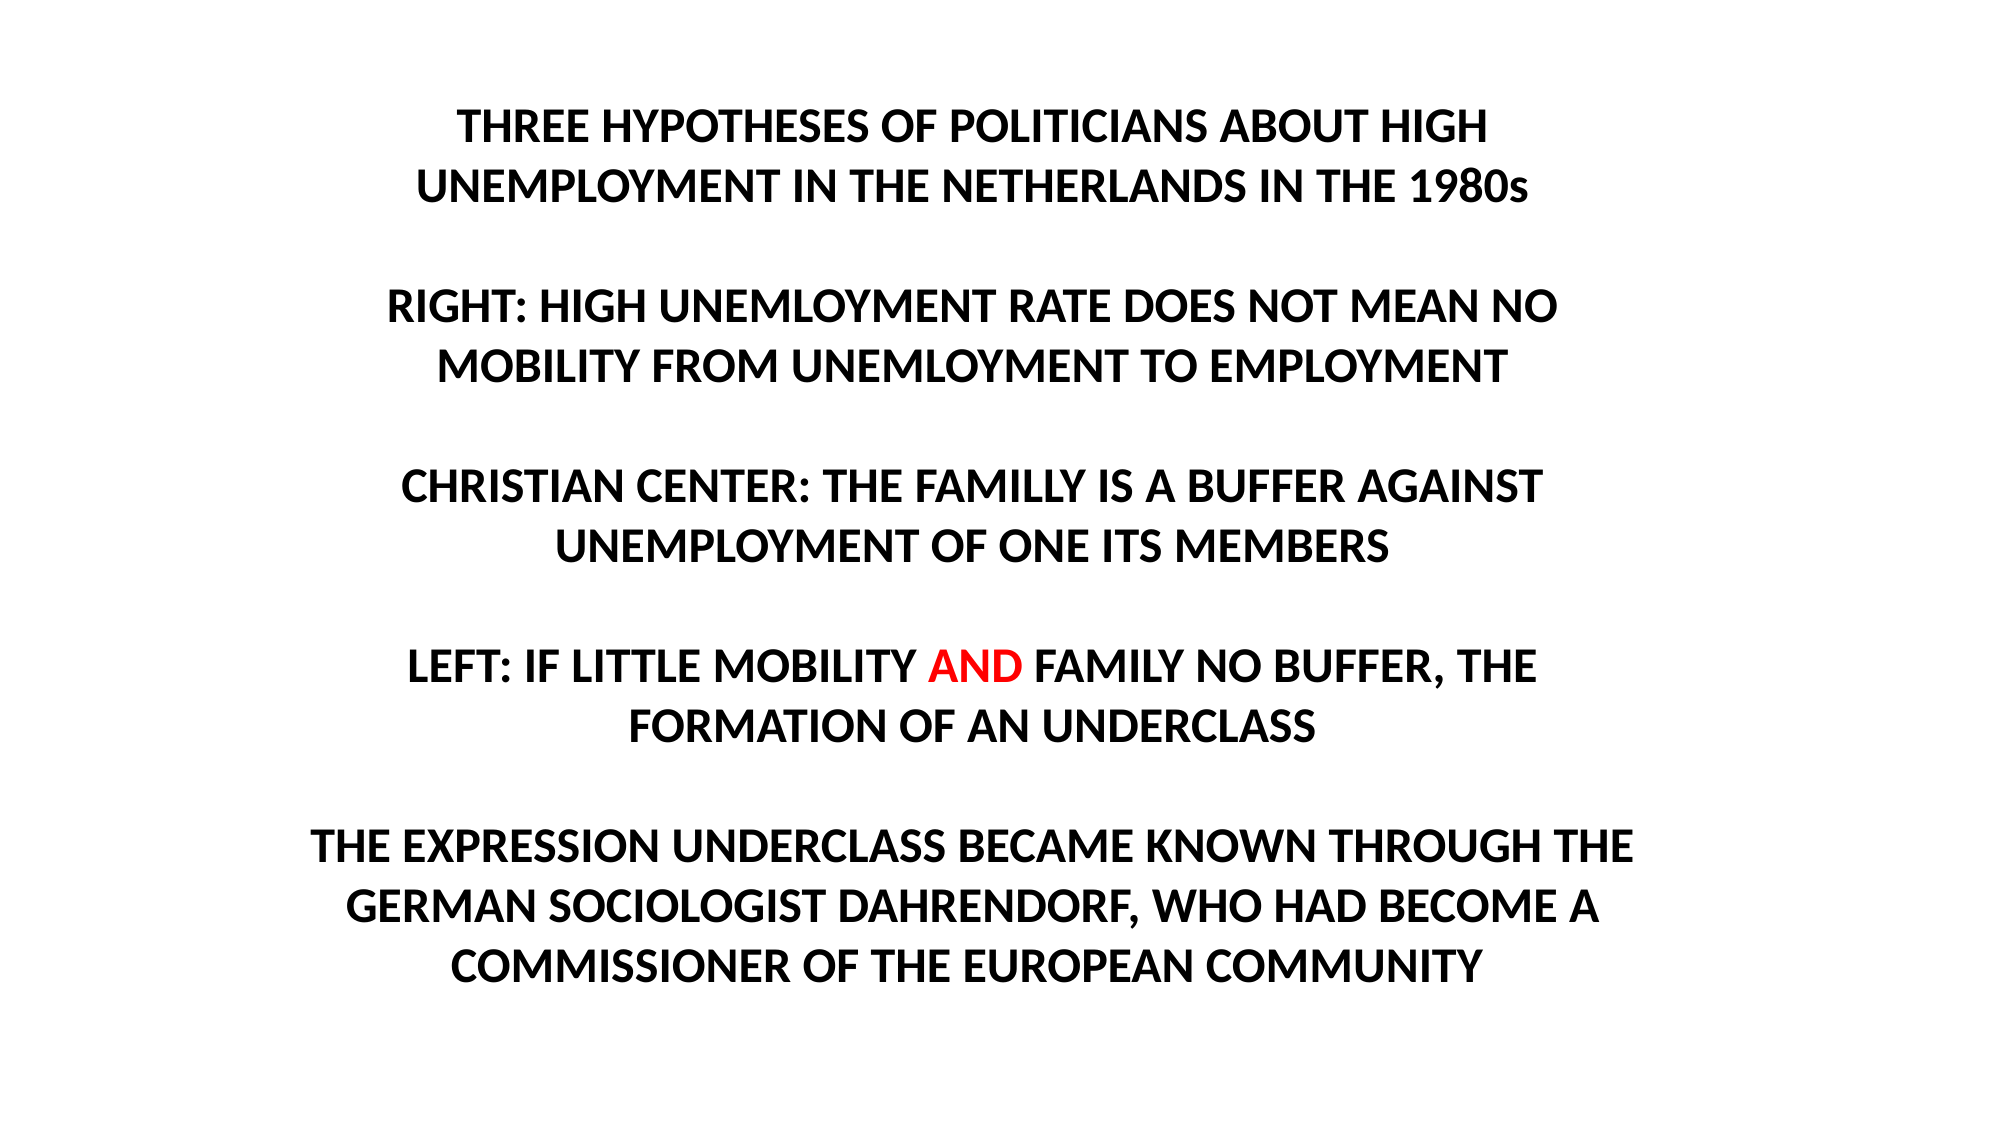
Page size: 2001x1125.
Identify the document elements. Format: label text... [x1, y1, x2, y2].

text_box THREE HYPOTHESES OF POLITICIANS ABOUT HIGH UNEMPLOYMENT IN THE NETHERLANDS IN THE 1980s RIGHT: HIGH UNEMLOYMENT RATE DOES NOT MEAN NO MOBILITY FROM UNEMLOYMENT TO EMPLOYMENT CHRISTIAN CENTER: THE FAMILLY IS A BUFFER AGAINST UNEMPLOYMENT OF ONE ITS MEMBERS LEFT: IF LITTLE MOBILITY AND FAMILY NO BUFFER, THE FORMATION OF AN UNDERCLASS THE EXPRESSION UNDERCLASS BECAME KNOWN THROUGH THE GERMAN SOCIOLOGIST DAHRENDORF, WHO HAD BECOME A COMMISSIONER OF THE EUROPEAN COMMUNITY [294, 84, 1651, 1009]
